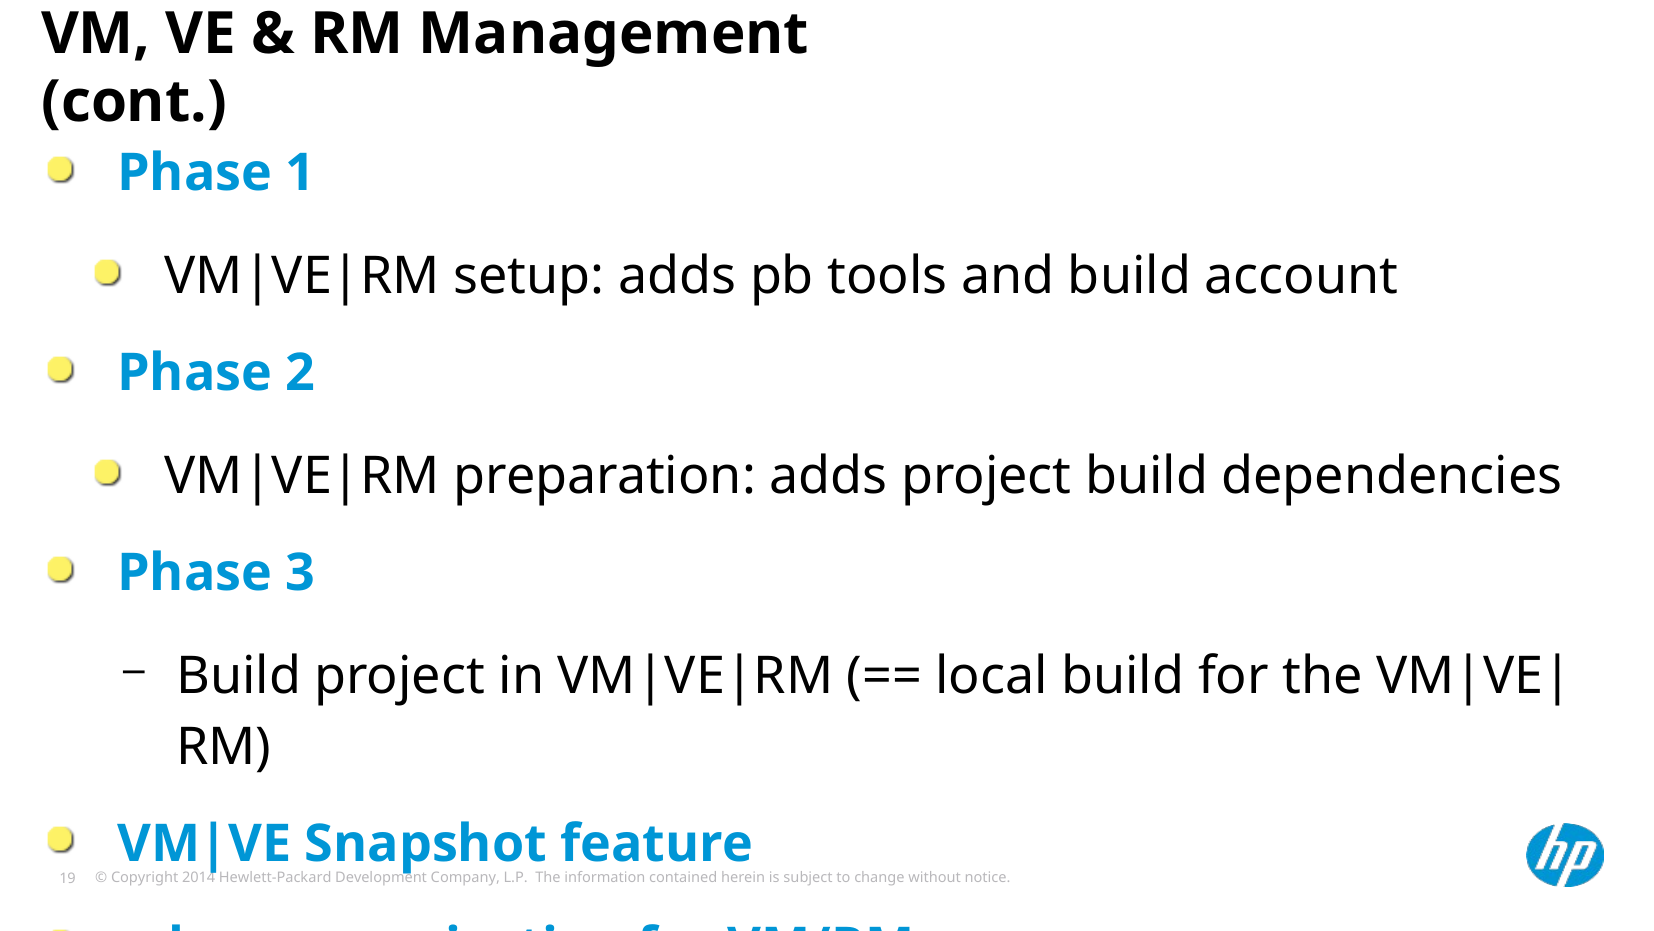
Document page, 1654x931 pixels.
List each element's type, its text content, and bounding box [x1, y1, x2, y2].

picture [1536, 826, 1568, 869]
picture [46, 826, 77, 856]
picture [1582, 826, 1604, 849]
title VM, VE & RM Management (cont.) [41, 6, 955, 128]
picture [1526, 826, 1548, 852]
picture [1526, 842, 1597, 887]
picture [1575, 862, 1604, 887]
list Phase 1 VM|VE|RM setup: adds pb tools and build account Phase 2 VM|VE|RM preparation: adds project build dependencies Phase 3 Build project in VM|VE|RM (== local build for the VM|VE|RM) VM|VE Snapshot feature ssh communication for VM/RM [34, 134, 1642, 826]
